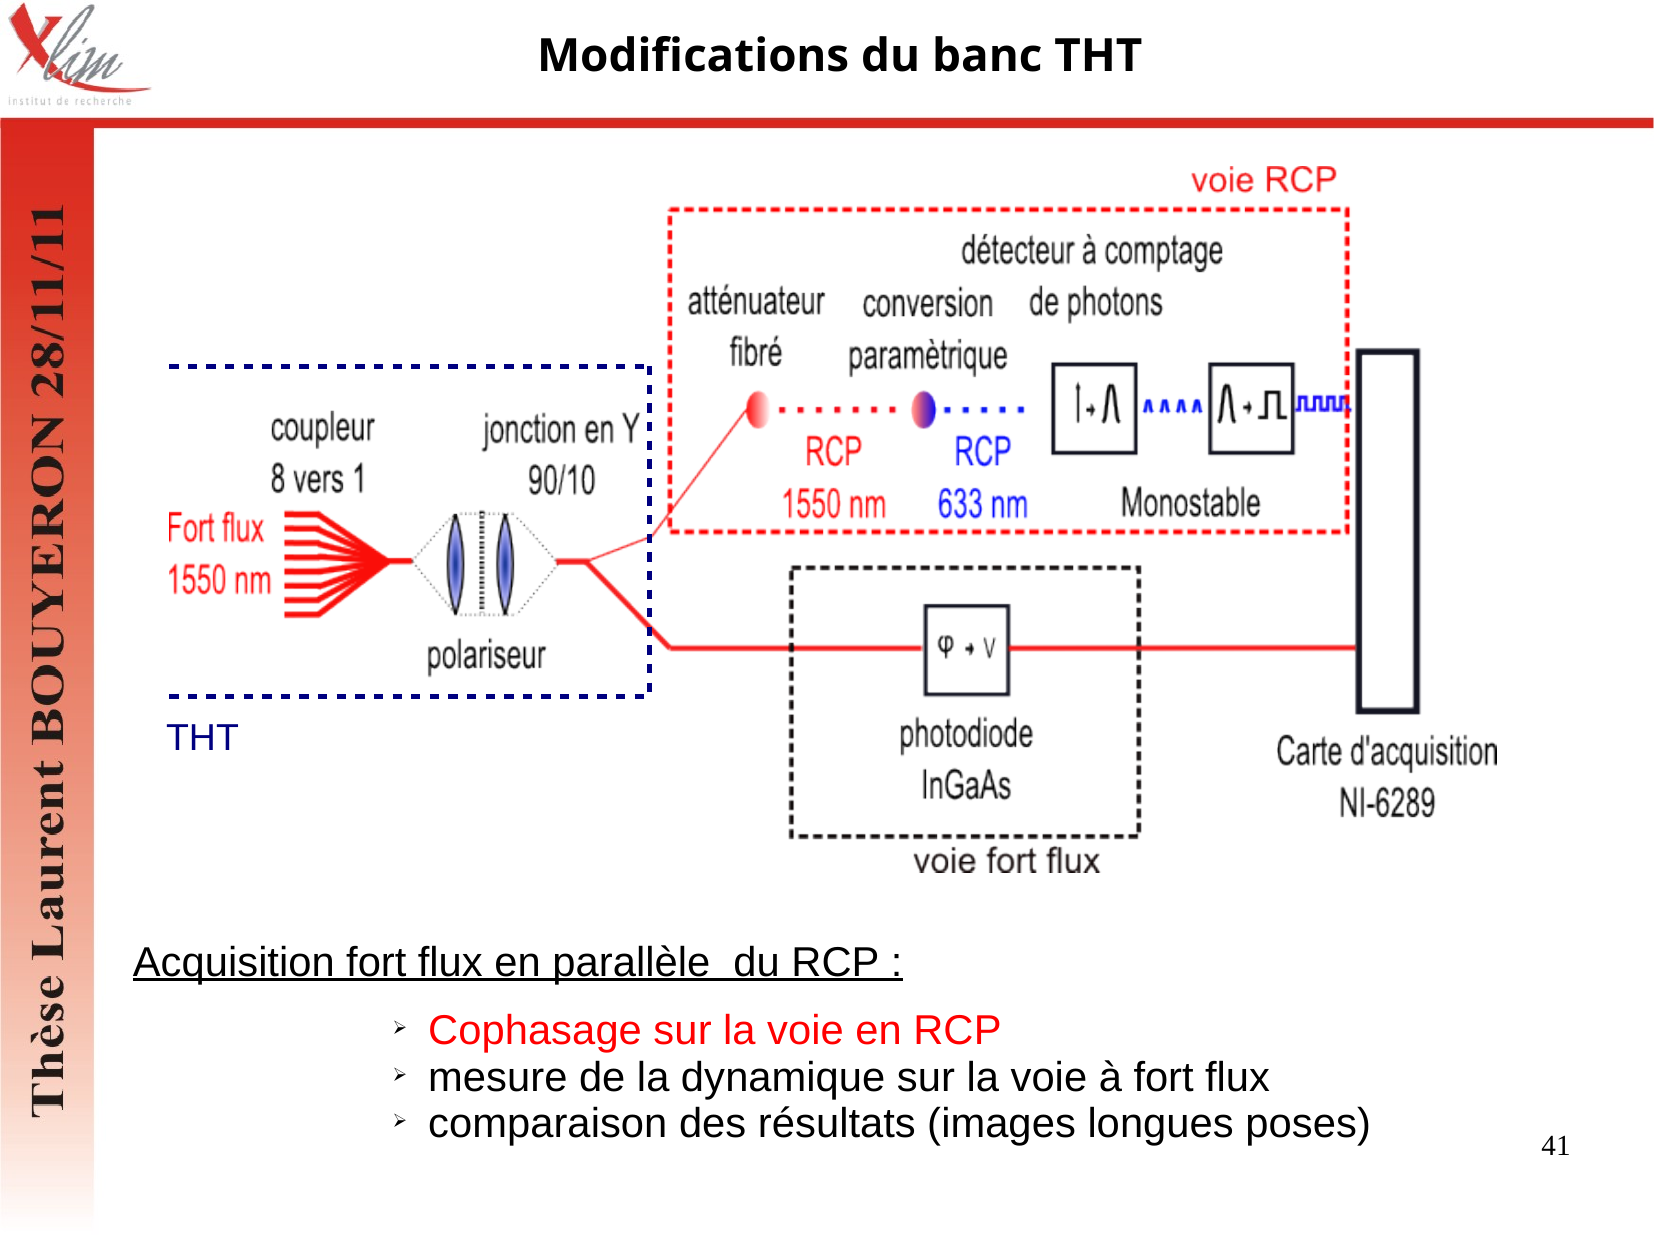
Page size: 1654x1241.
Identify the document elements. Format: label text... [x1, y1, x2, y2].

picture [0, 0, 1654, 1241]
text_box THT [151, 708, 254, 766]
text_box Acquisition fort flux en parallèle du RCP : [118, 930, 1134, 993]
text_box Modifications du banc THT [435, 0, 1244, 107]
text_box Cophasage sur la voie en RCP mesure de la dynamique sur la voie à fort flux comparaison des résultats (images longues poses) [377, 999, 1501, 1154]
